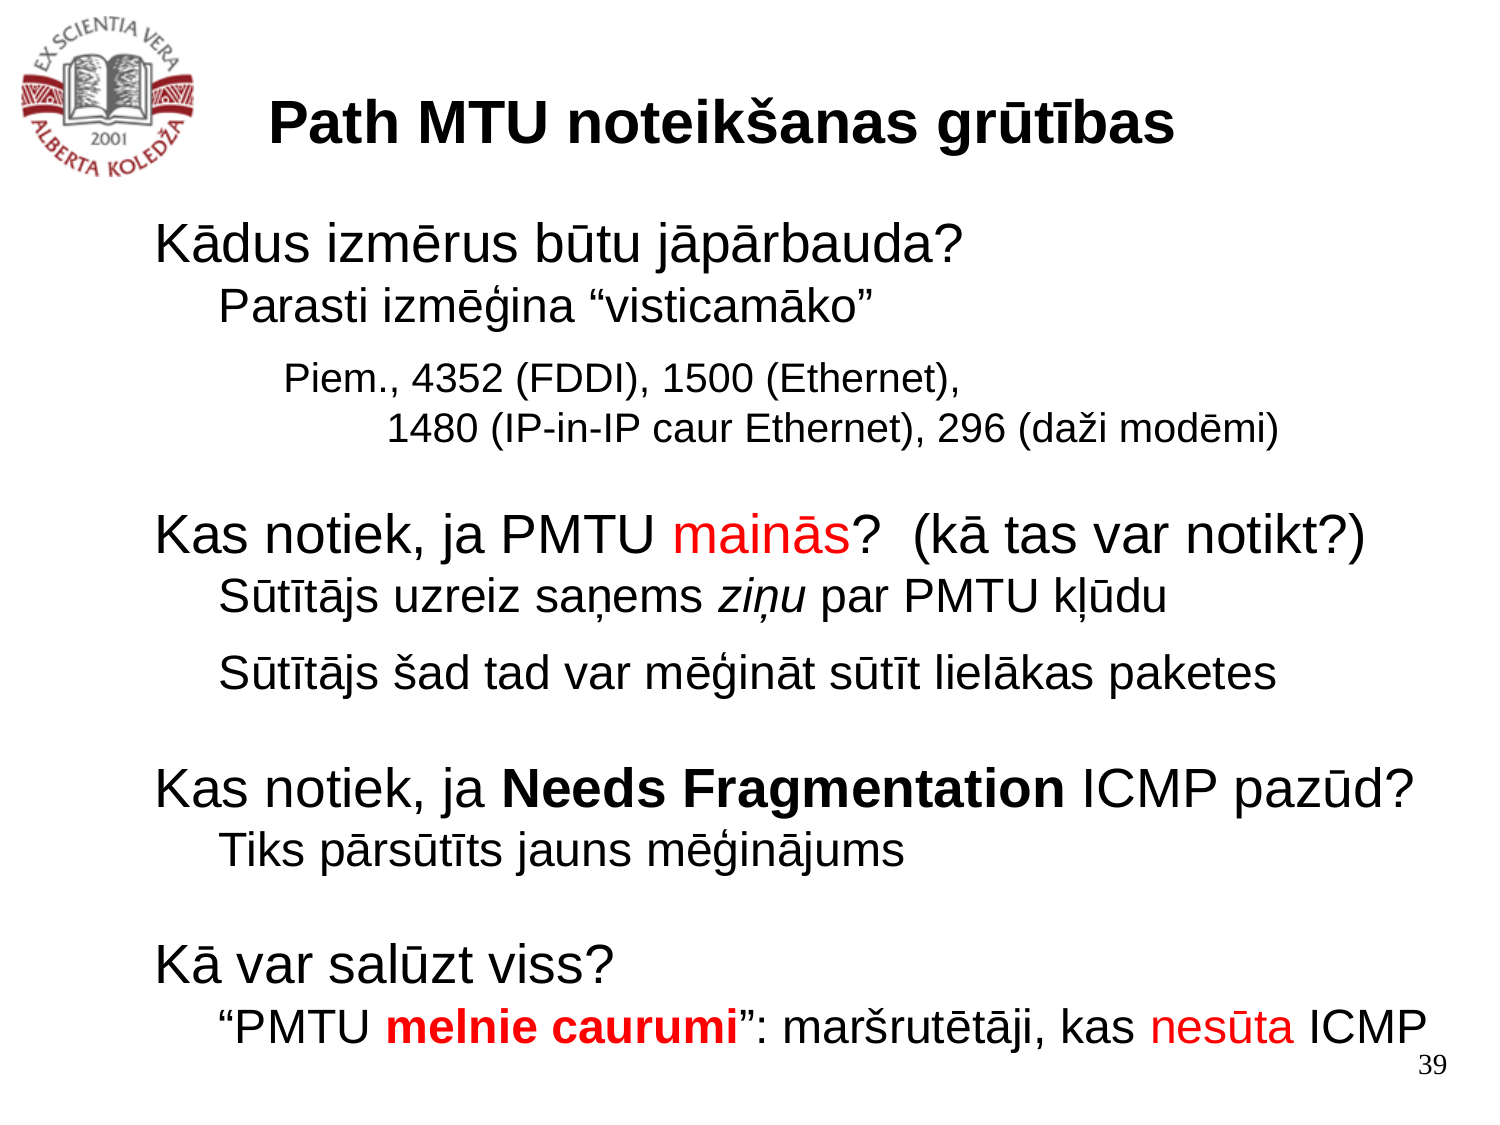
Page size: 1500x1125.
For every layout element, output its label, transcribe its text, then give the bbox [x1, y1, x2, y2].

list Kādus izmērus būtu jāpārbauda? Parasti izmēģina “visticamāko” Piem., 4352 (FDDI), 1500 (Ethernet), 1480 (IP-in-IP caur Ethernet), 296 (daži modēmi) Kas notiek, ja PMTU mainās? (kā tas var notikt?) Sūtītājs uzreiz saņems ziņu par PMTU kļūdu Sūtītājs šad tad var mēģināt sūtīt lielākas paketes Kas notiek, ja Needs Fragmentation ICMP pazūd? Tiks pārsūtīts jauns mēģinājums Kā var salūzt viss? “PMTU melnie caurumi”: maršrutētāji, kas nesūta ICMP [74, 200, 1463, 1101]
title Path MTU noteikšanas grūtības [50, 62, 1374, 175]
picture [21, 16, 194, 177]
